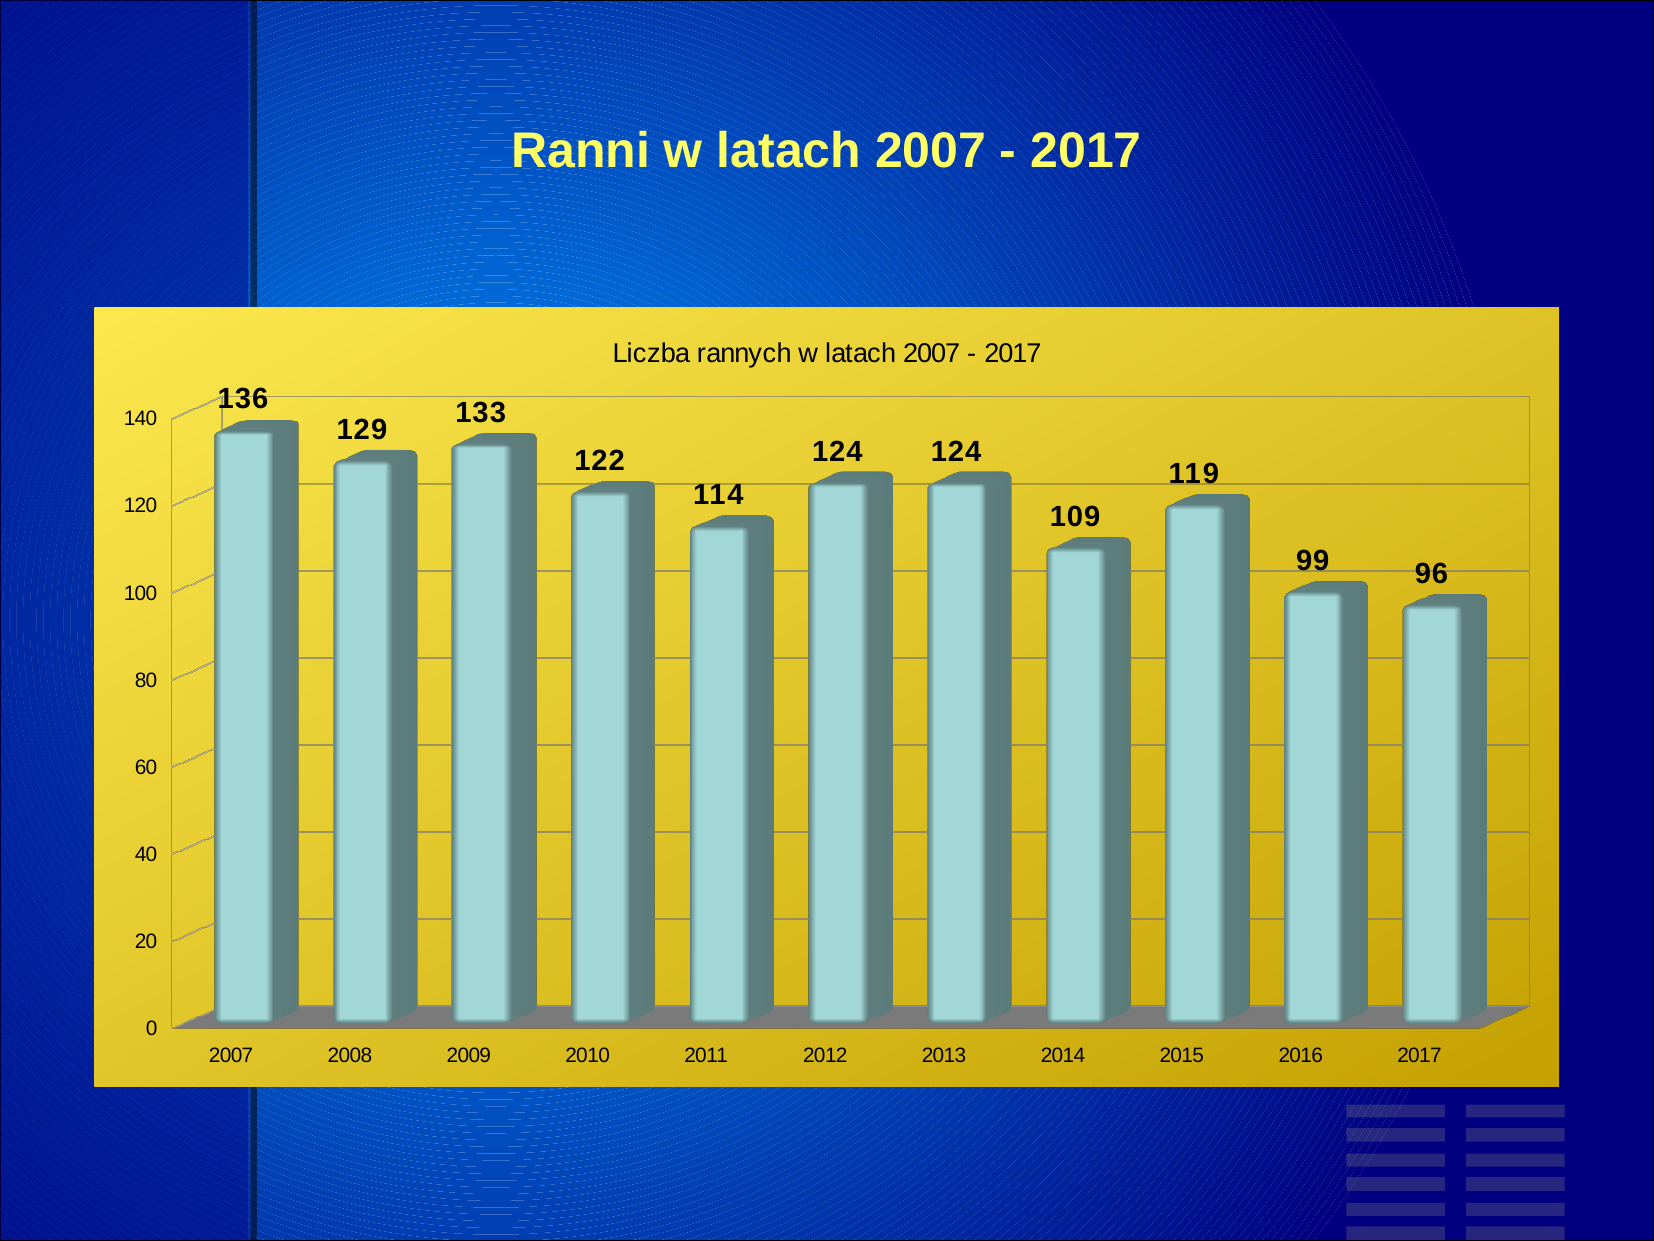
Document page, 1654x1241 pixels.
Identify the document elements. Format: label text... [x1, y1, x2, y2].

chart [94, 307, 1560, 1087]
title Ranni w latach 2007 - 2017 [82, 47, 1571, 253]
